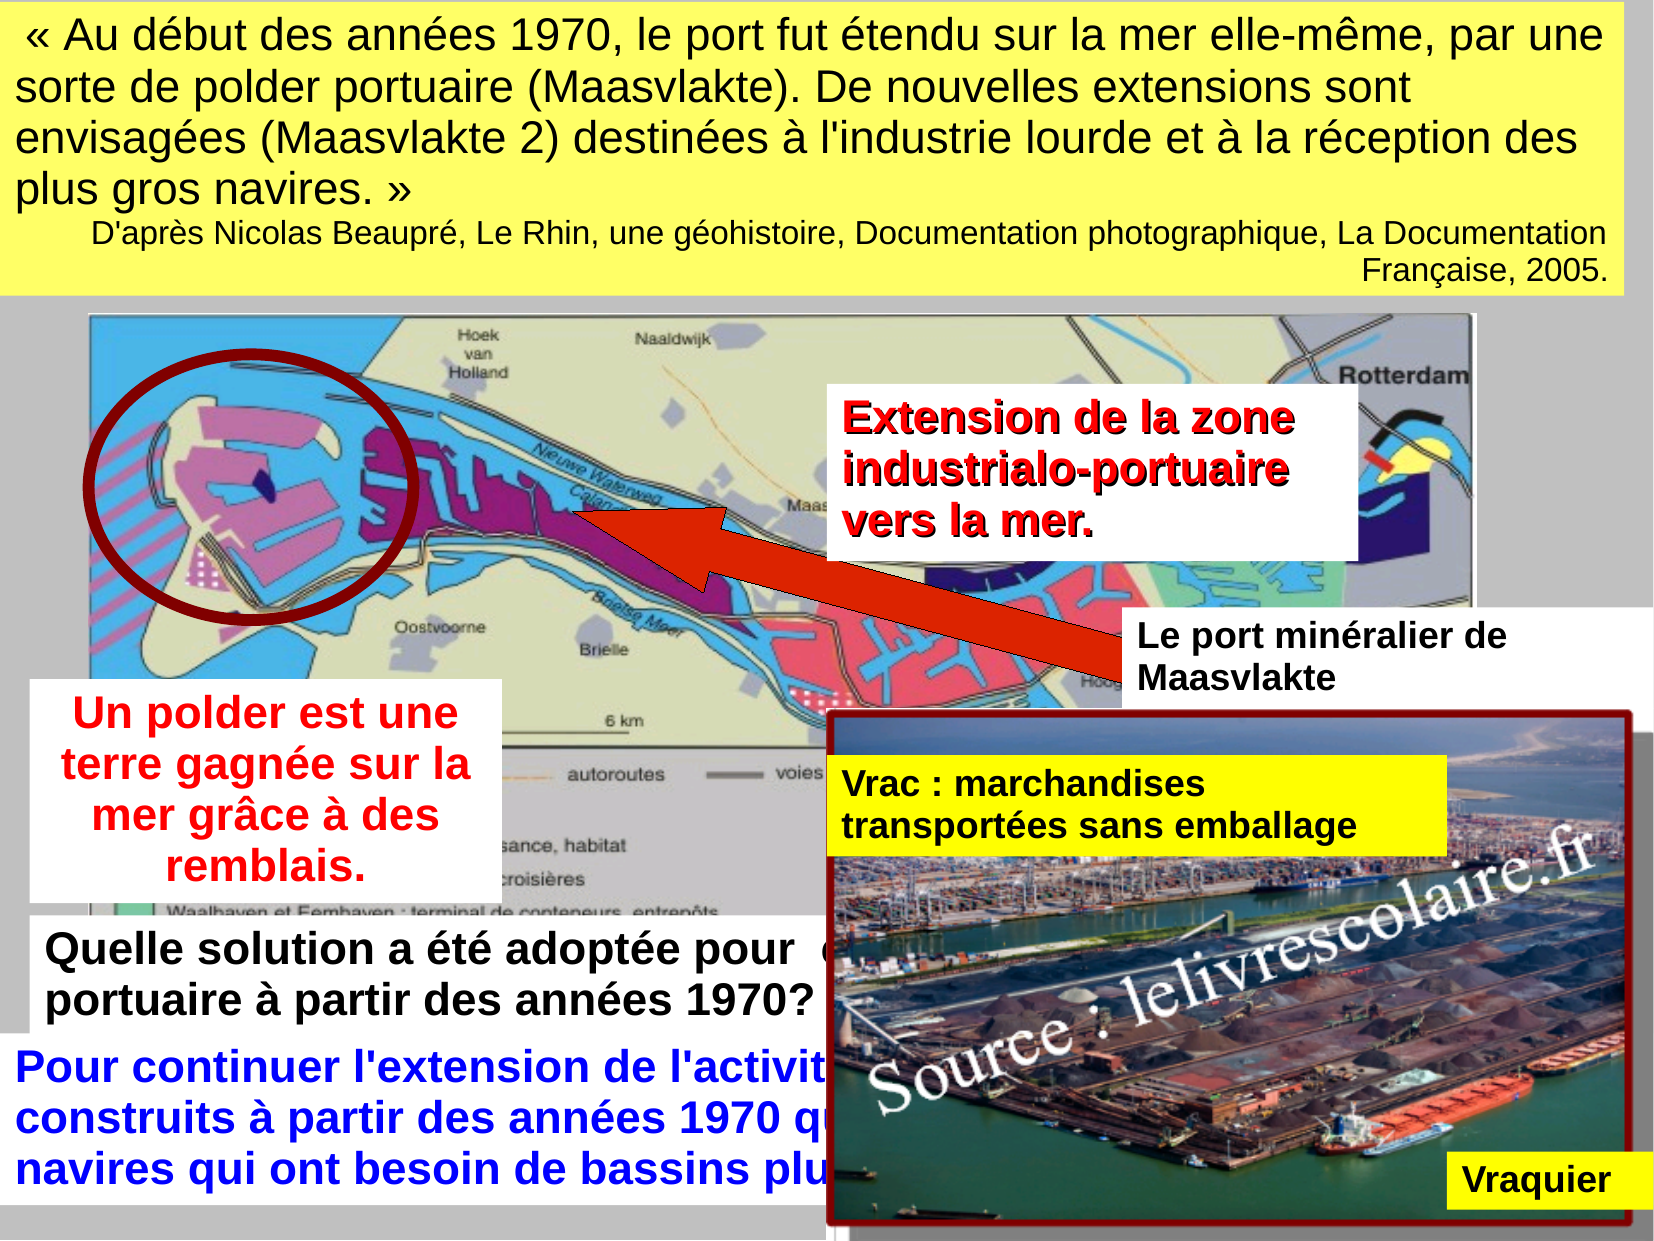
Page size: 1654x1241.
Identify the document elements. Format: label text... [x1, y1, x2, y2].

text_box Pour continuer l'extension de l'activité portuaire, des polders ont été construits à partir des années 1970 qui permettent d'accueillir de plus gros navires qui ont besoin de bassins plus profonds pour atteindre le port. [0, 1033, 826, 1206]
text_box Vraquier [1446, 1151, 1654, 1210]
picture [95, 361, 407, 614]
text_box Vrac : marchandises transportées sans emballage [826, 755, 1447, 857]
text_box [572, 507, 1122, 684]
text_box Extension de la zone industrialo-portuaire vers la mer. [826, 383, 1359, 562]
picture [88, 313, 1654, 1241]
text_box Le port minéralier de Maasvlakte [1122, 607, 1654, 709]
text_box Quelle solution a été adoptée pour continuer l'extension de l'activité portuaire à partir des années 1970? Pourquoi? [29, 915, 826, 1033]
text_box « Au début des années 1970, le port fut étendu sur la mer elle-même, par une sorte de polder portuaire (Maasvlakte). De nouvelles extensions sont envisagées (Maasvlakte 2) destinées à l'industrie lourde et à la réception des plus gros navires. » D'après Nicolas Beaupré, Le Rhin, une géohistoire, Documentation photographique, La Documentation Française, 2005. [0, 1, 1625, 296]
text_box Un polder est une terre gagnée sur la mer grâce à des remblais. [29, 679, 502, 904]
